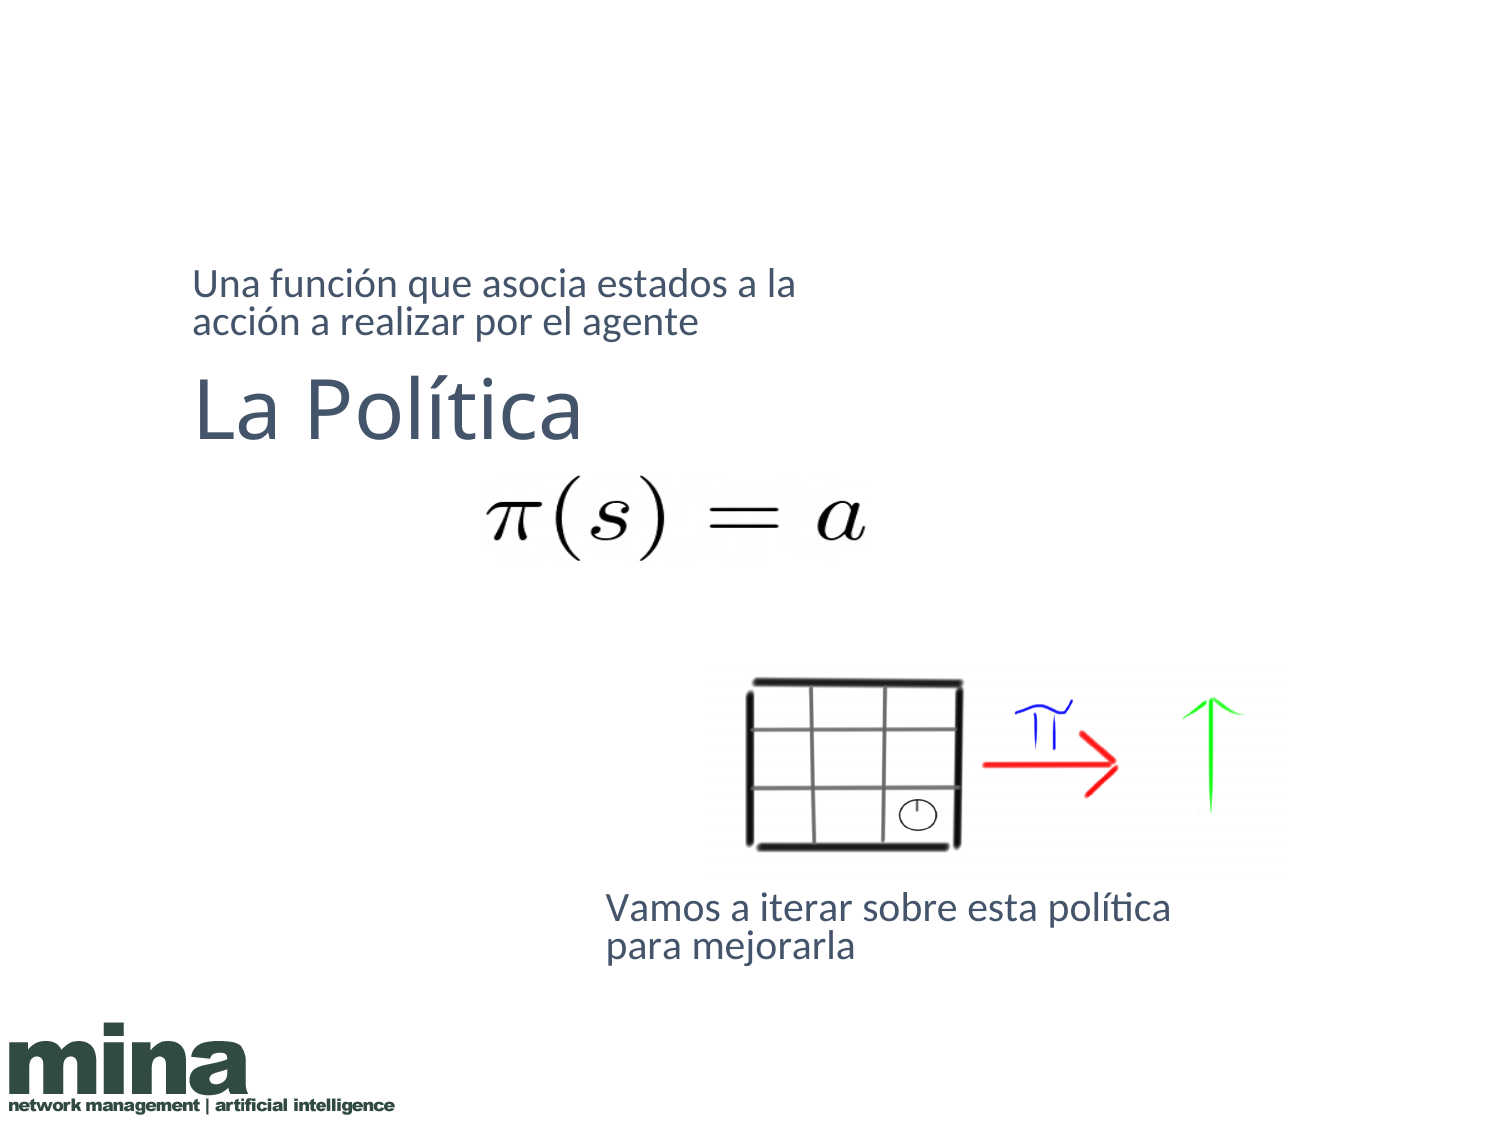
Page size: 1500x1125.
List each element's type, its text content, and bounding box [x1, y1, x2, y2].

text_box Vamos a iterar sobre esta política para mejorarla [590, 878, 1255, 975]
picture [708, 649, 1282, 877]
picture [486, 475, 866, 562]
title La Política [177, 351, 842, 500]
picture [0, 1016, 402, 1119]
text_box Una función que asocia estados a la acción a realizar por el agente [177, 254, 842, 351]
